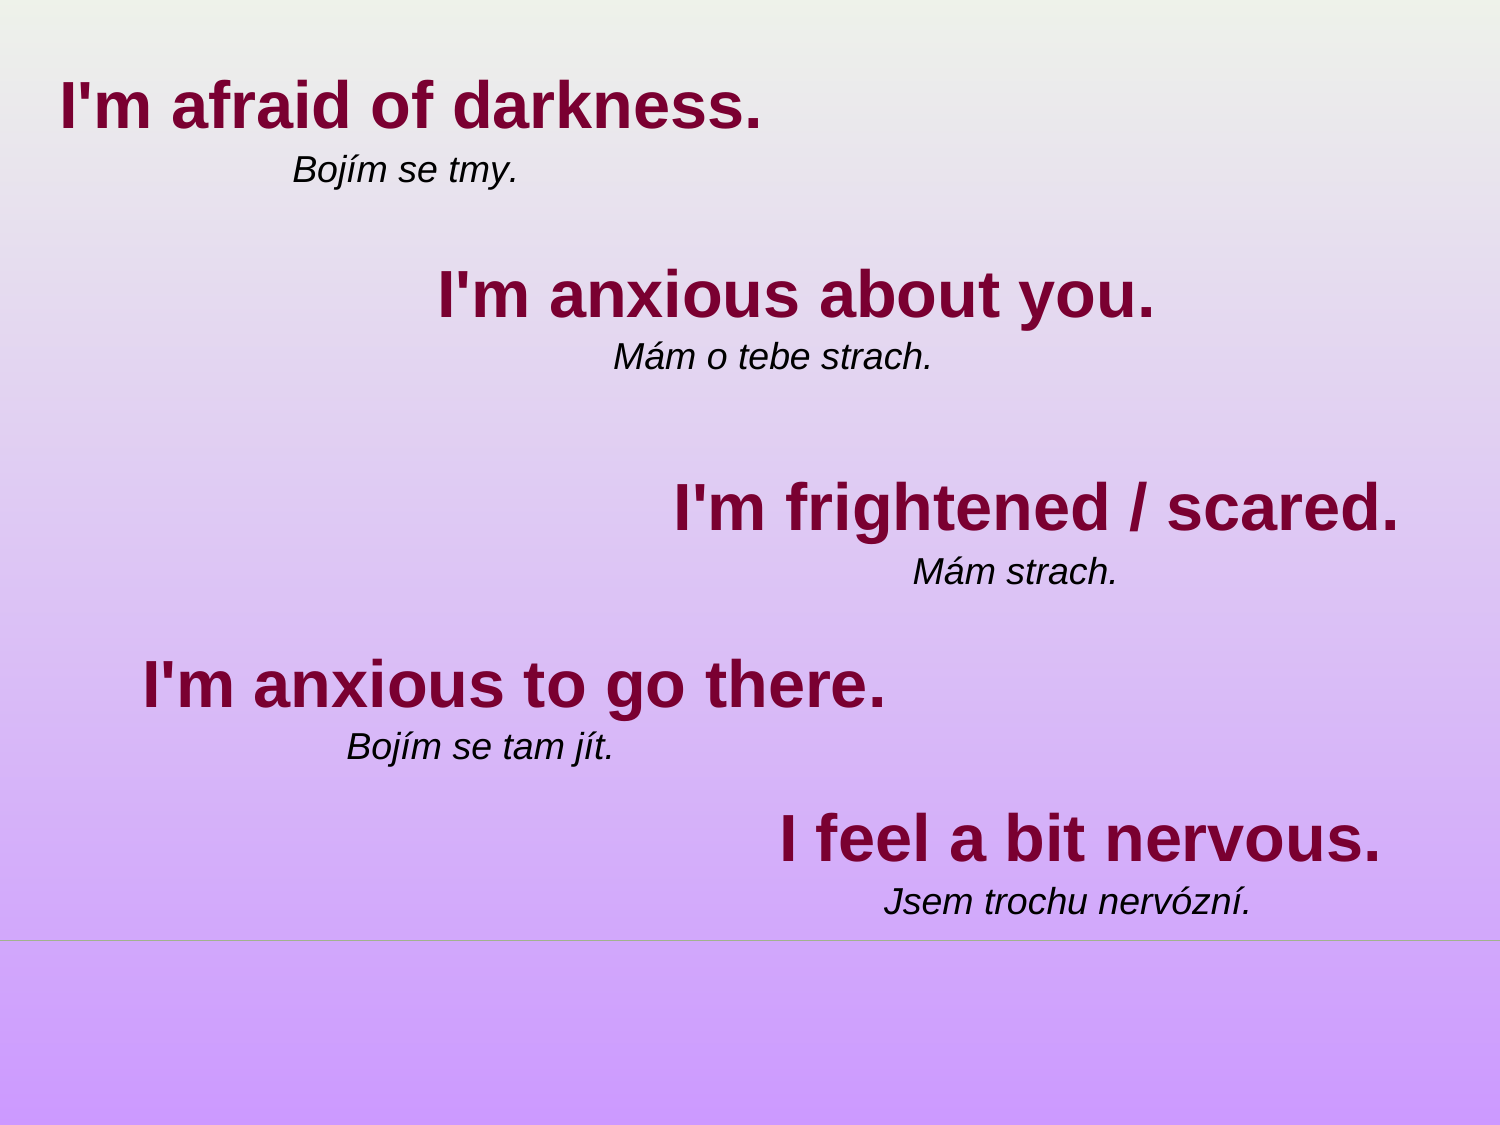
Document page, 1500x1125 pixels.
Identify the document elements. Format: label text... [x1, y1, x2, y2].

text_box I'm anxious to go there. [127, 633, 903, 729]
text_box I'm anxious about you. [422, 243, 1172, 339]
text_box Bojím se tam jít. [331, 714, 631, 775]
text_box Mám strach. [897, 538, 1134, 600]
text_box I feel a bit nervous. [764, 786, 1398, 883]
text_box Bojím se tmy. [277, 137, 535, 198]
text_box I'm frightened / scared. [659, 456, 1416, 552]
text_box I'm afraid of darkness. [44, 54, 779, 151]
text_box Jsem trochu nervózní. [869, 869, 1268, 931]
text_box Mám o tebe strach. [598, 324, 949, 386]
